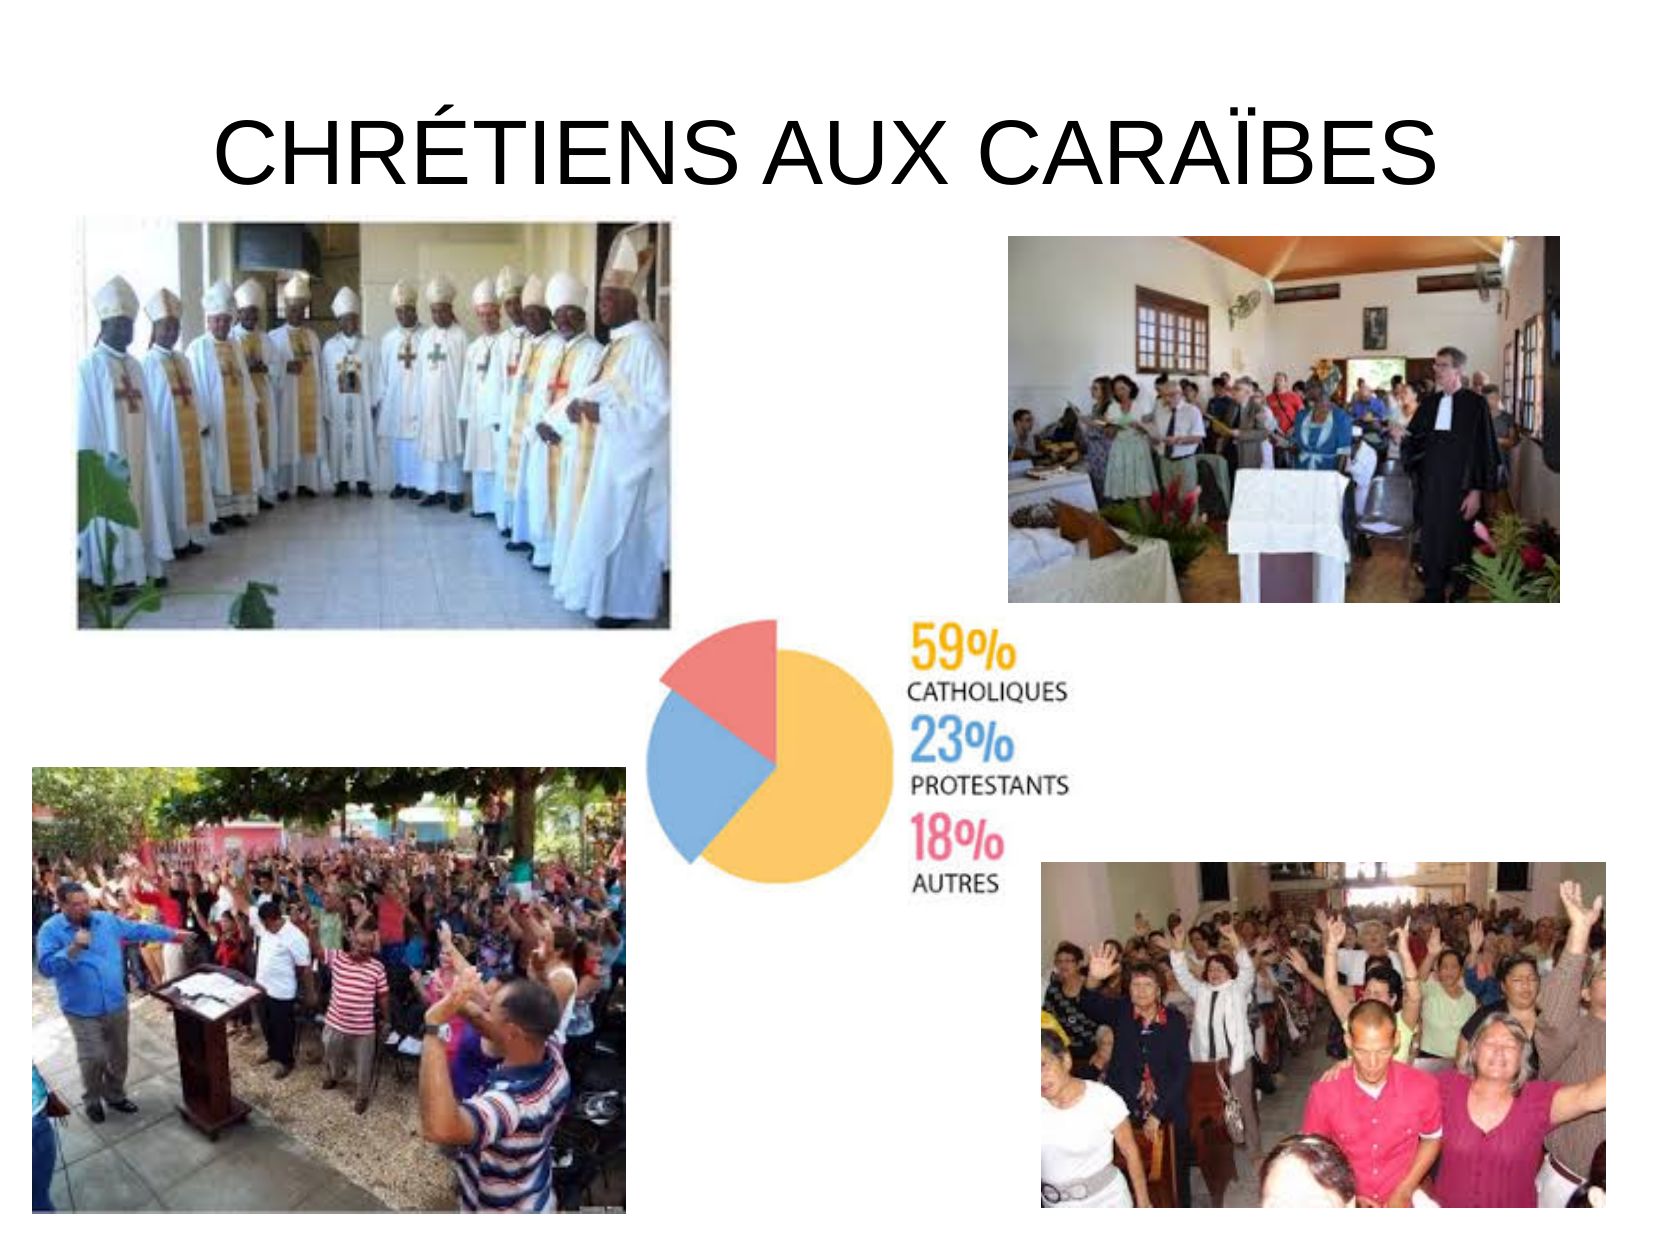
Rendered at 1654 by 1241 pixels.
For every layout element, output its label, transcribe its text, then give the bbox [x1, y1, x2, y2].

picture [32, 767, 626, 1215]
picture [70, 215, 1606, 1209]
title CHRÉTIENS AUX CARAÏBES [82, 49, 1571, 257]
